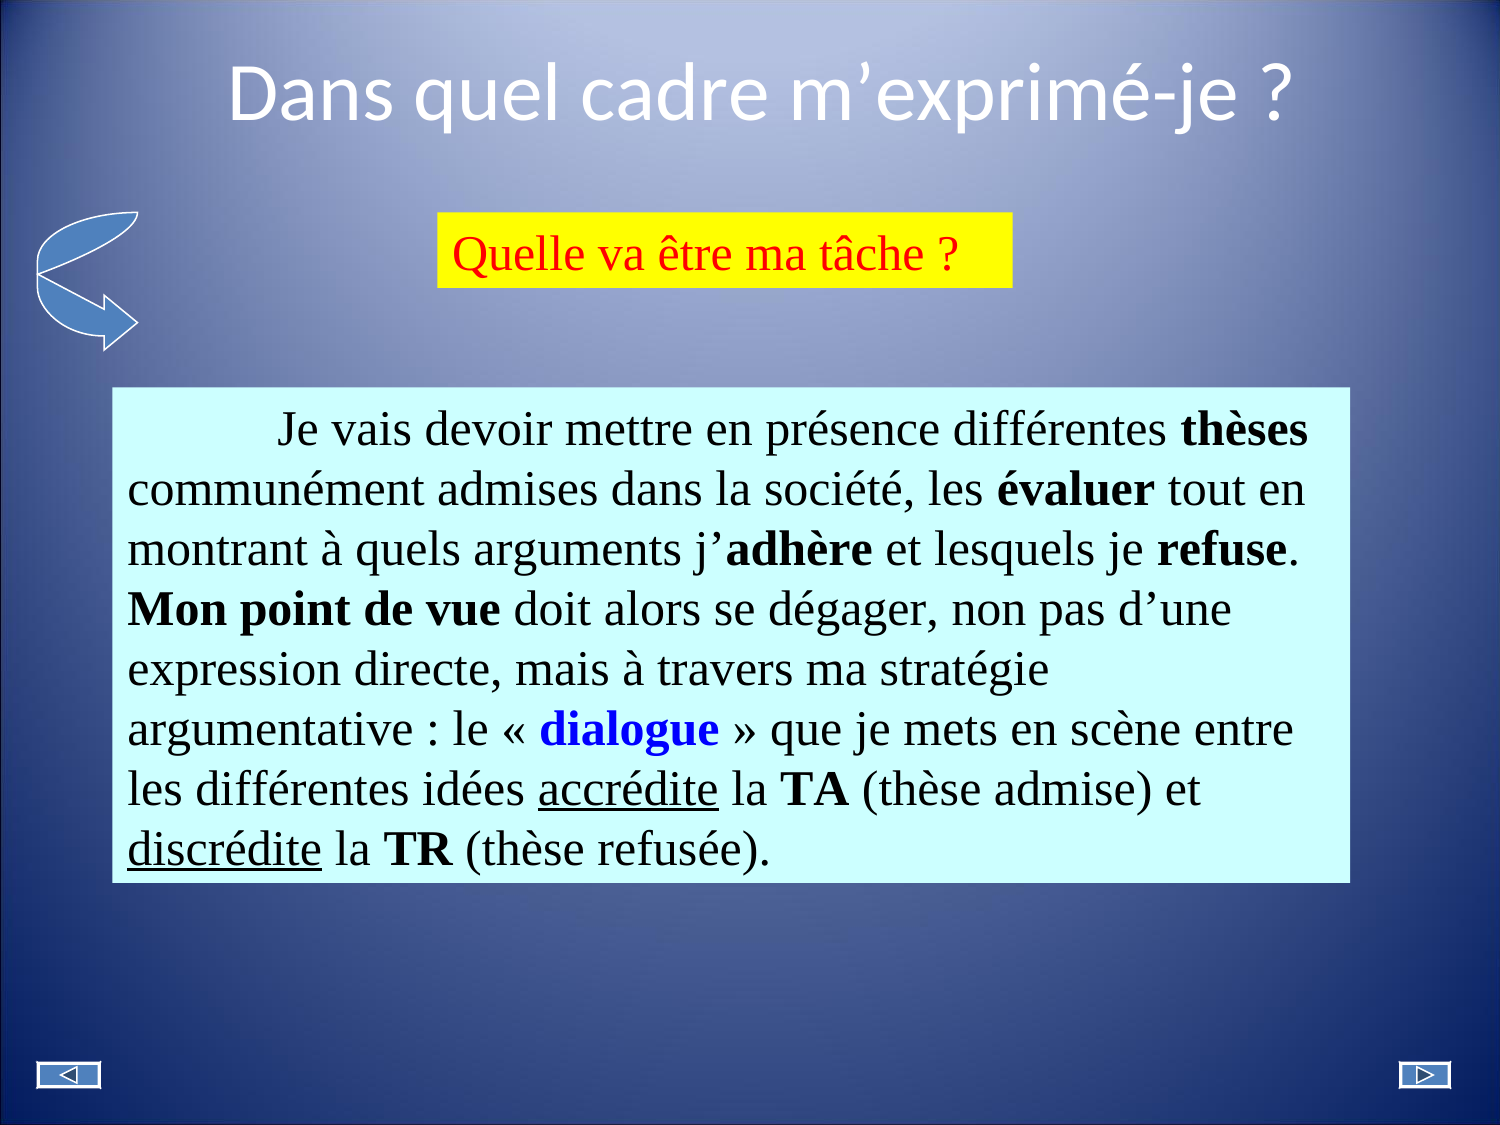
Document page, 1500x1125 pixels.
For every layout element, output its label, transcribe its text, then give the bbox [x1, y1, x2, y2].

text_box [37, 212, 138, 351]
title Dans quel cadre m’exprimé-je ? [112, 41, 1413, 159]
text_box [1401, 1062, 1451, 1088]
text_box Quelle va être ma tâche ? [437, 212, 1013, 288]
text_box [38, 1062, 101, 1088]
picture [0, 0, 1500, 1125]
text_box Je vais devoir mettre en présence différentes thèses communément admises dans la société, les évaluer tout en montrant à quels arguments j’adhère et lesquels je refuse. Mon point de vue doit alors se dégager, non pas d’une expression directe, mais à travers ma stratégie argumentative : le « dialogue » que je mets en scène entre les différentes idées accrédite la TA (thèse admise) et discrédite la TR (thèse refusée). [112, 387, 1351, 883]
